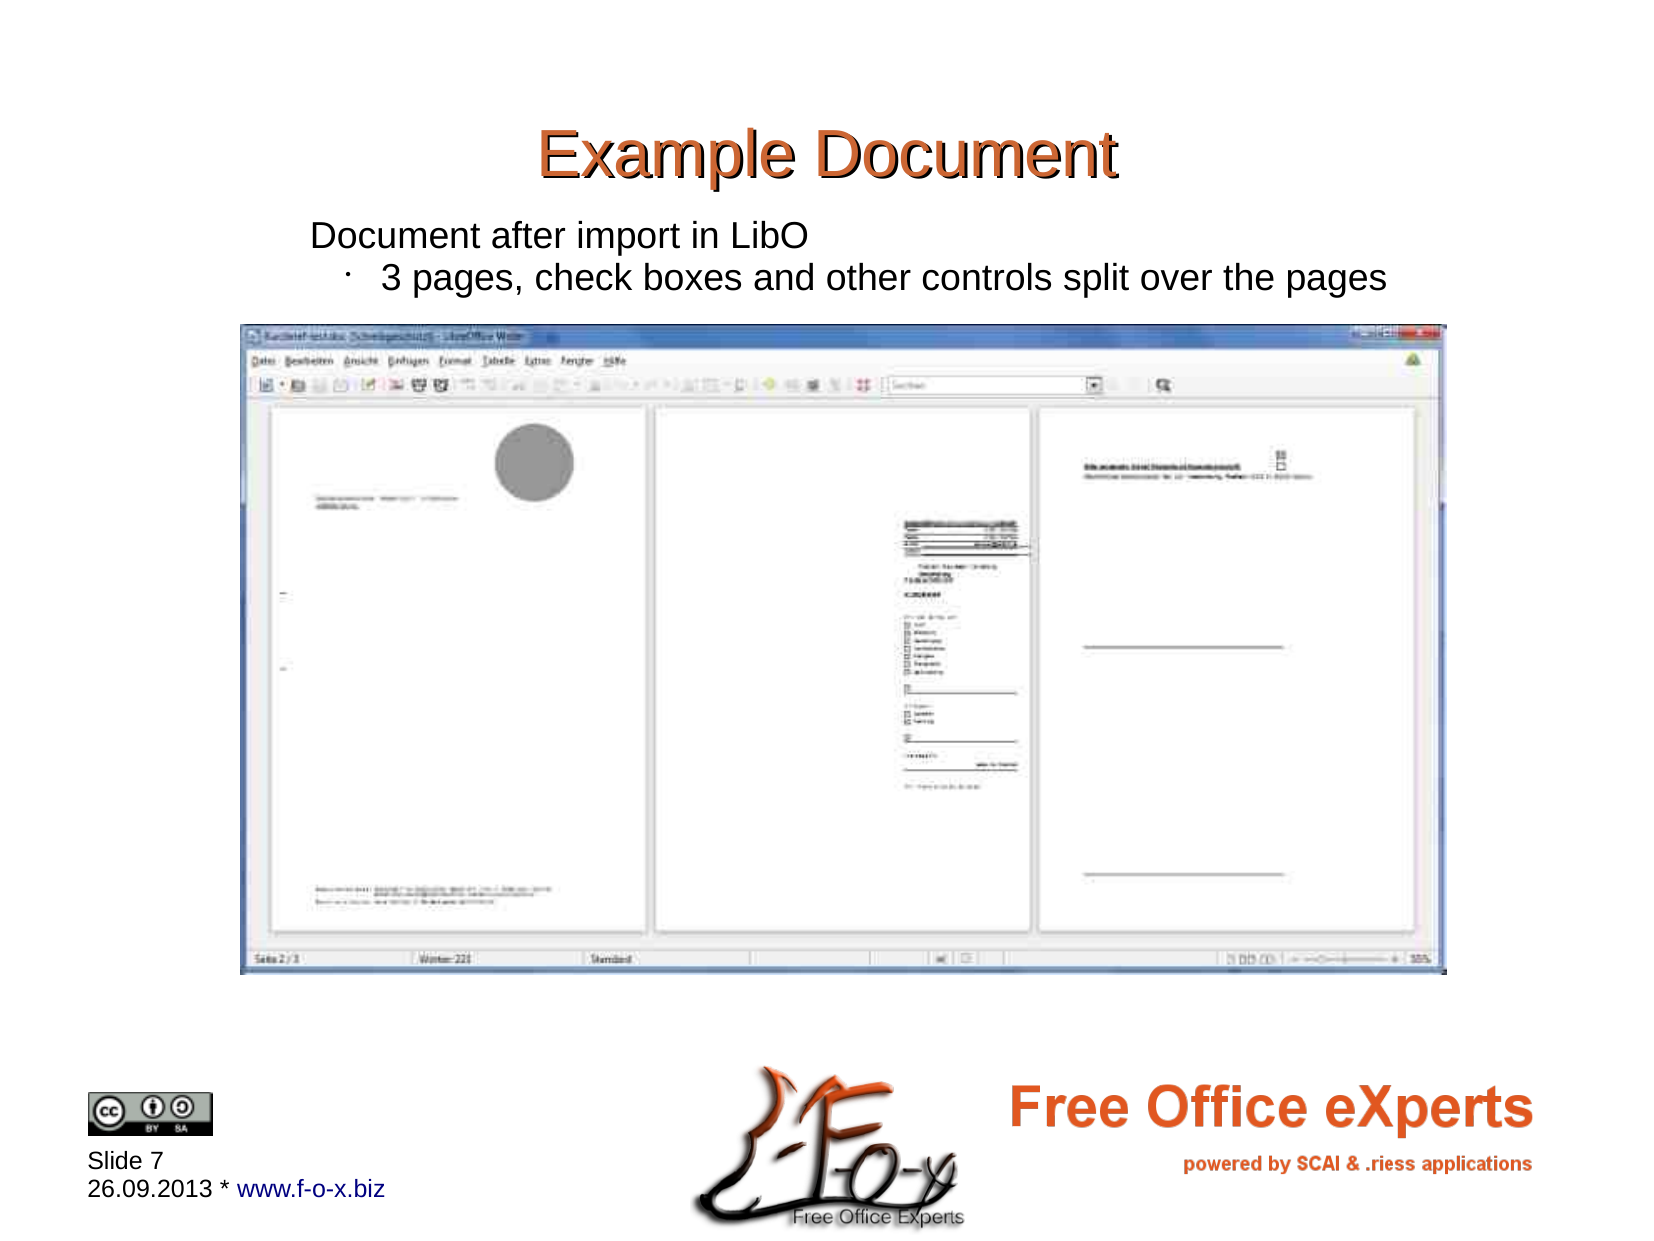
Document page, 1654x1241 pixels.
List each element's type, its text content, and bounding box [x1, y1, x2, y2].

text_box Document after import in LibO 3 pages, check boxes and other controls split over the pages [295, 206, 1447, 324]
picture [690, 1052, 1565, 1236]
picture [88, 1092, 213, 1136]
title Example Document [82, 49, 1571, 257]
picture [240, 324, 1447, 975]
